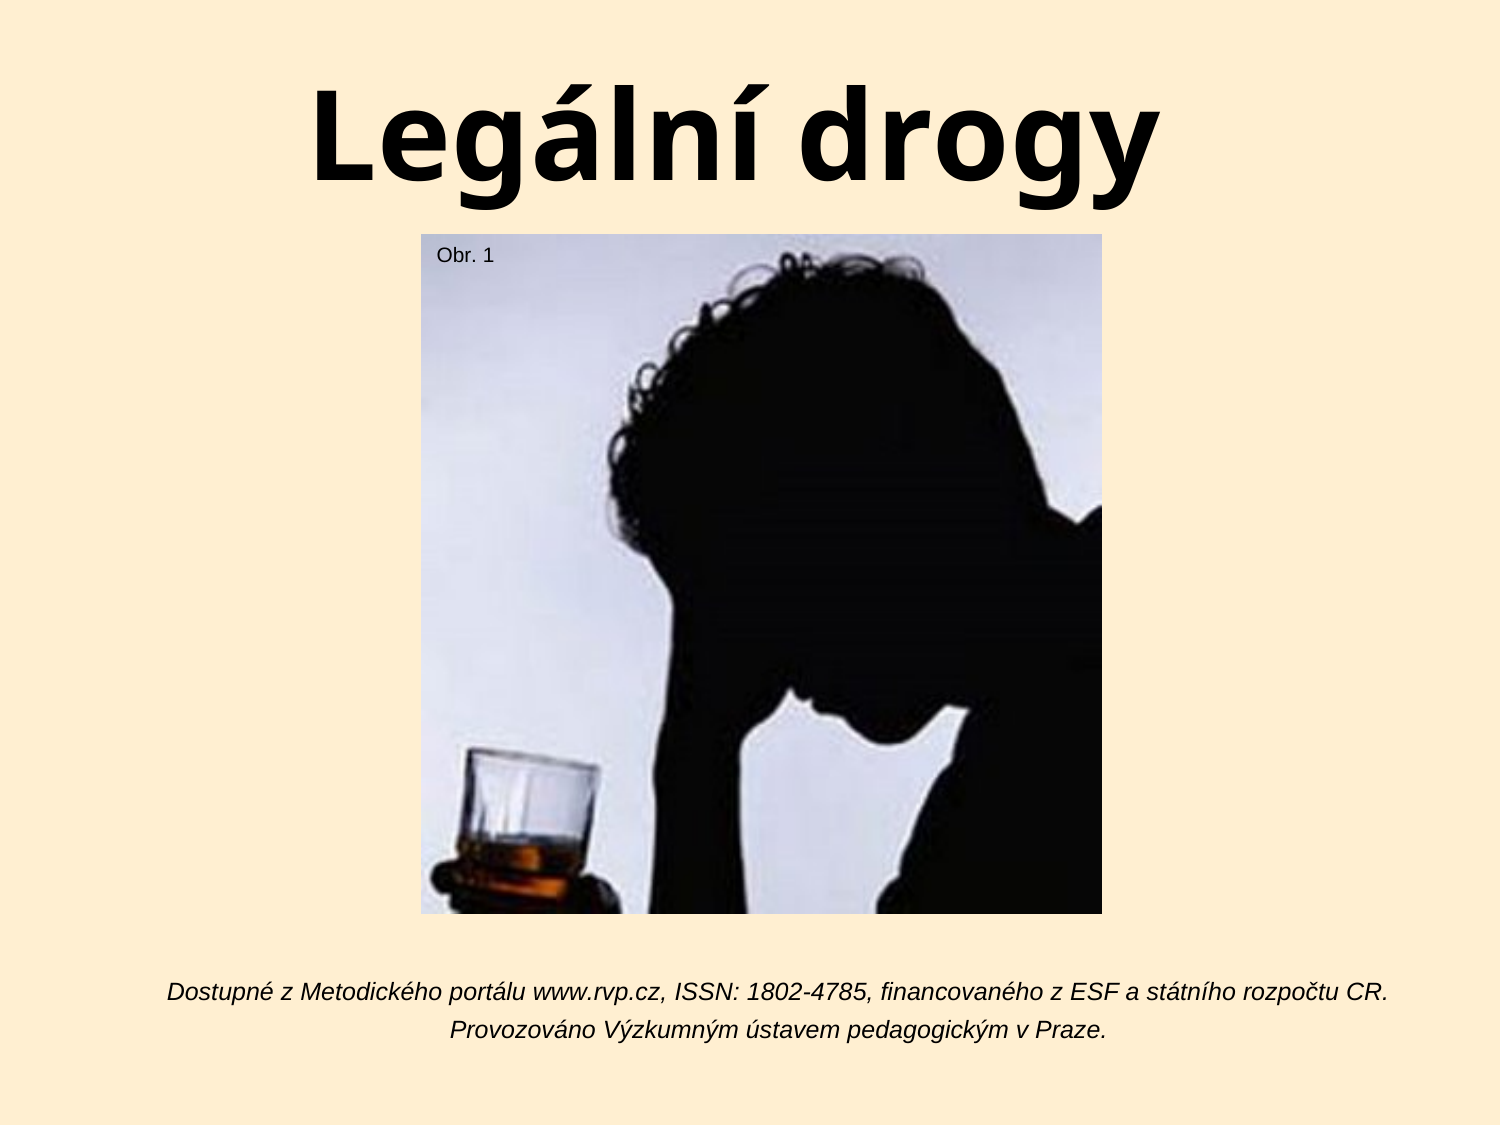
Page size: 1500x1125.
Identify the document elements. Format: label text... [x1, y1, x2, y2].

text_box Obr. 1 [421, 234, 540, 275]
picture [421, 234, 1102, 915]
text_box Dostupné z Metodického portálu www.rvp.cz, ISSN: 1802-4785, financovaného z ESF a státního rozpočtu CR. Provozováno Výzkumným ústavem pedagogickým v Praze. [140, 960, 1418, 1079]
title Legální drogy [50, 47, 1418, 214]
